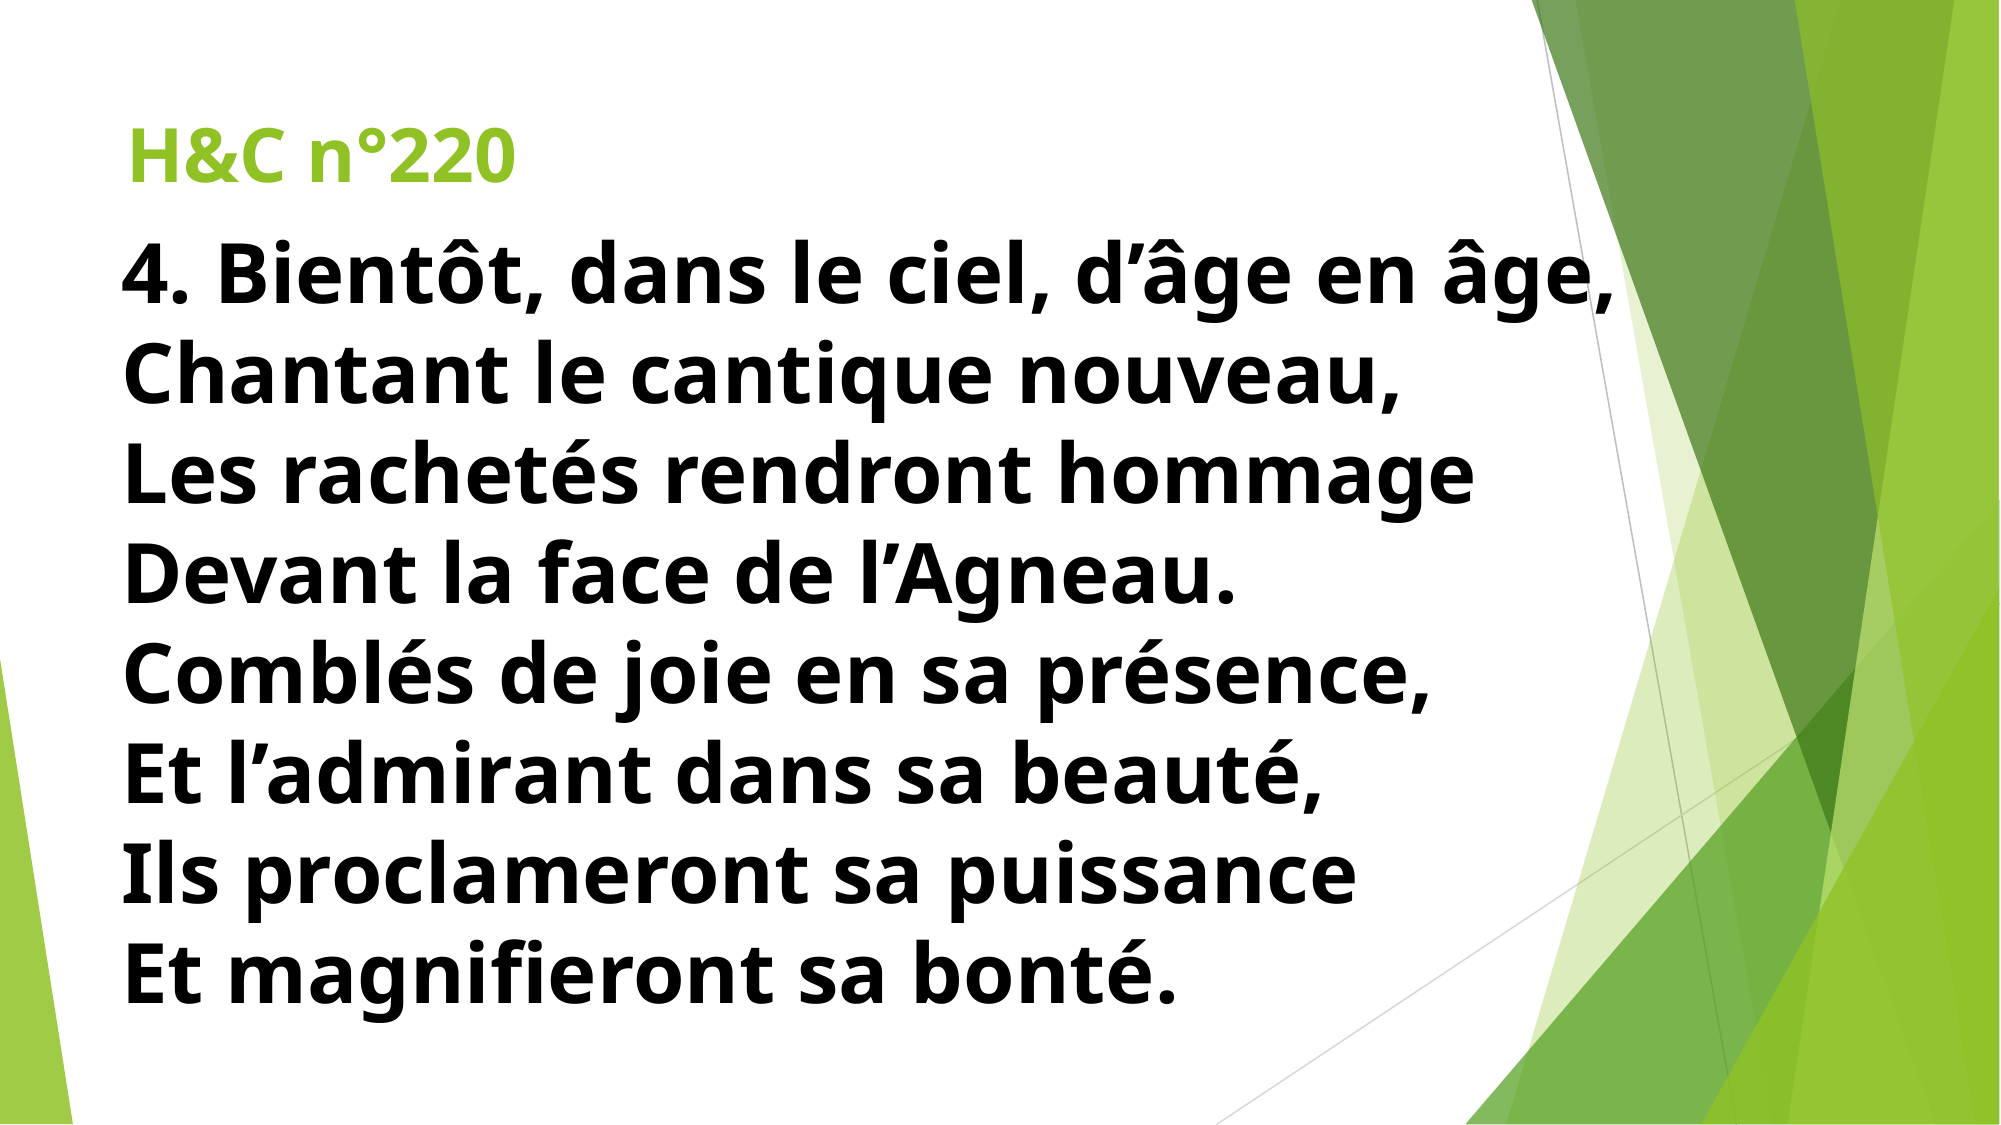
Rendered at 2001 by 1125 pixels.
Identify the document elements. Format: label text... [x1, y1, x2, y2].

text_box H&C n°220 [111, 99, 1522, 212]
text_box 4. Bientôt, dans le ciel, d’âge en âge, Chantant le cantique nouveau, Les rachetés rendront hommage Devant la face de l’Agneau. Comblés de joie en sa présence, Et l’admirant dans sa beauté, Ils proclameront sa puissance Et magnifieront sa bonté. [106, 212, 1961, 1074]
